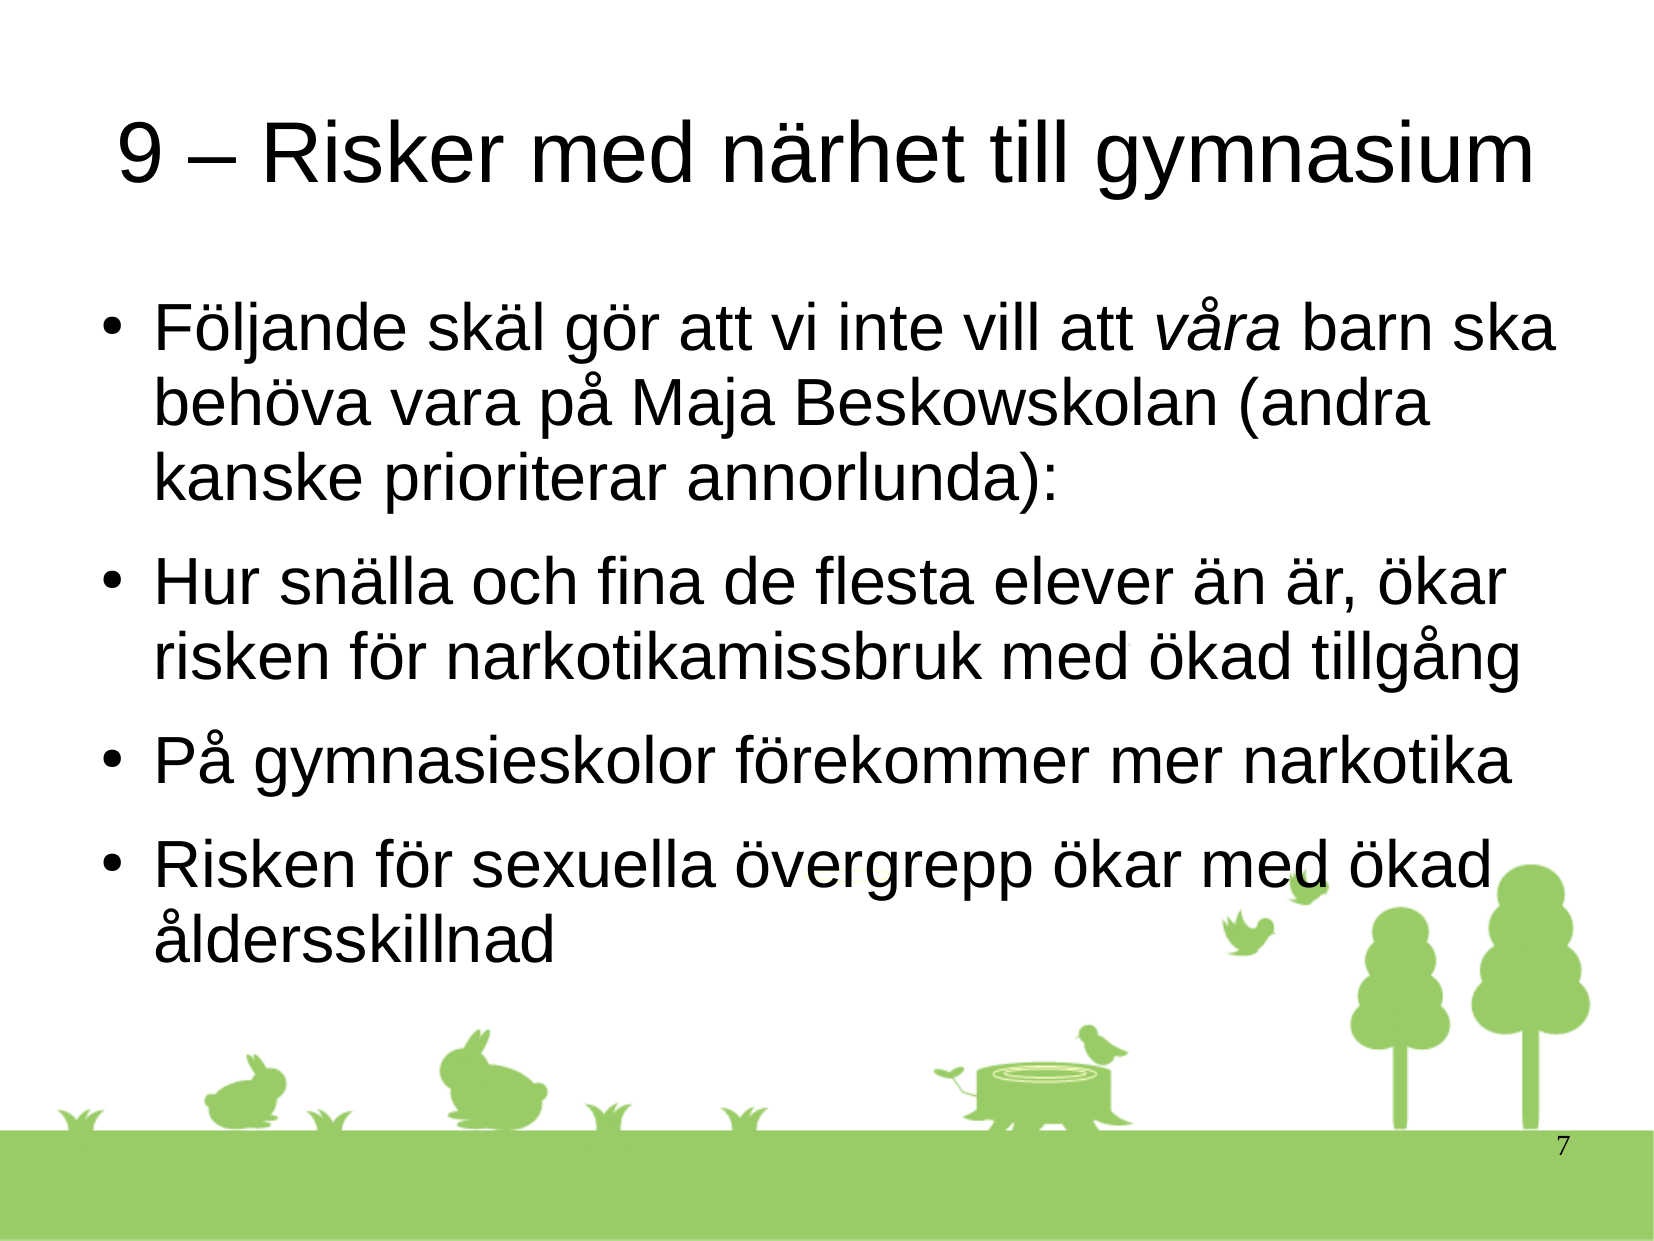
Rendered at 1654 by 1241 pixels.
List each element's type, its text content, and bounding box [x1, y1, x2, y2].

title 9 – Risker med närhet till gymnasium [82, 49, 1571, 257]
picture [0, 0, 1654, 1241]
list Följande skäl gör att vi inte vill att våra barn ska behöva vara på Maja Beskowskolan (andra kanske prioriterar annorlunda): Hur snälla och fina de flesta elever än är, ökar risken för narkotikamissbruk med ökad tillgång På gymnasieskolor förekommer mer narkotika Risken för sexuella övergrepp ökar med ökad åldersskillnad [82, 290, 1571, 1010]
